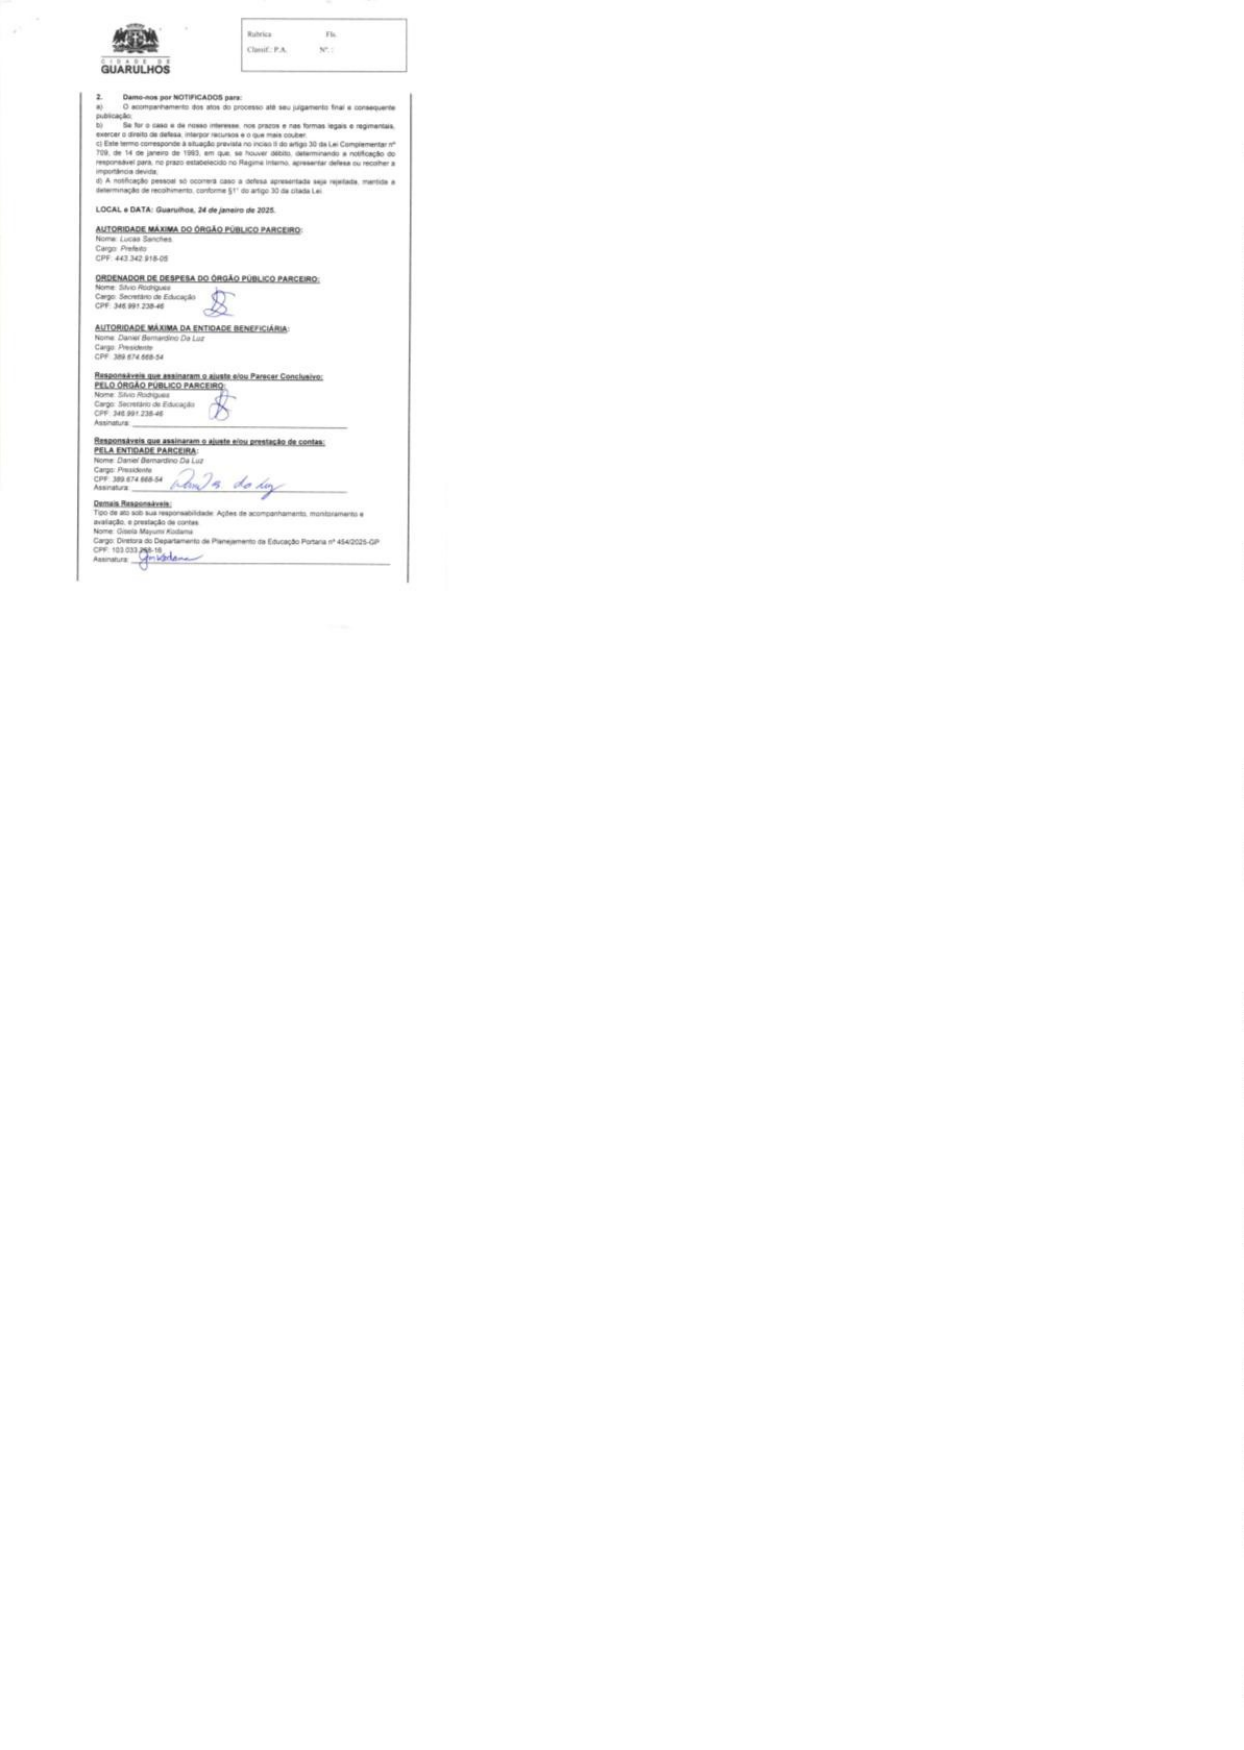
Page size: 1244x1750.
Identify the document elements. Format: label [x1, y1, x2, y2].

text_box [0, 0, 1244, 1750]
